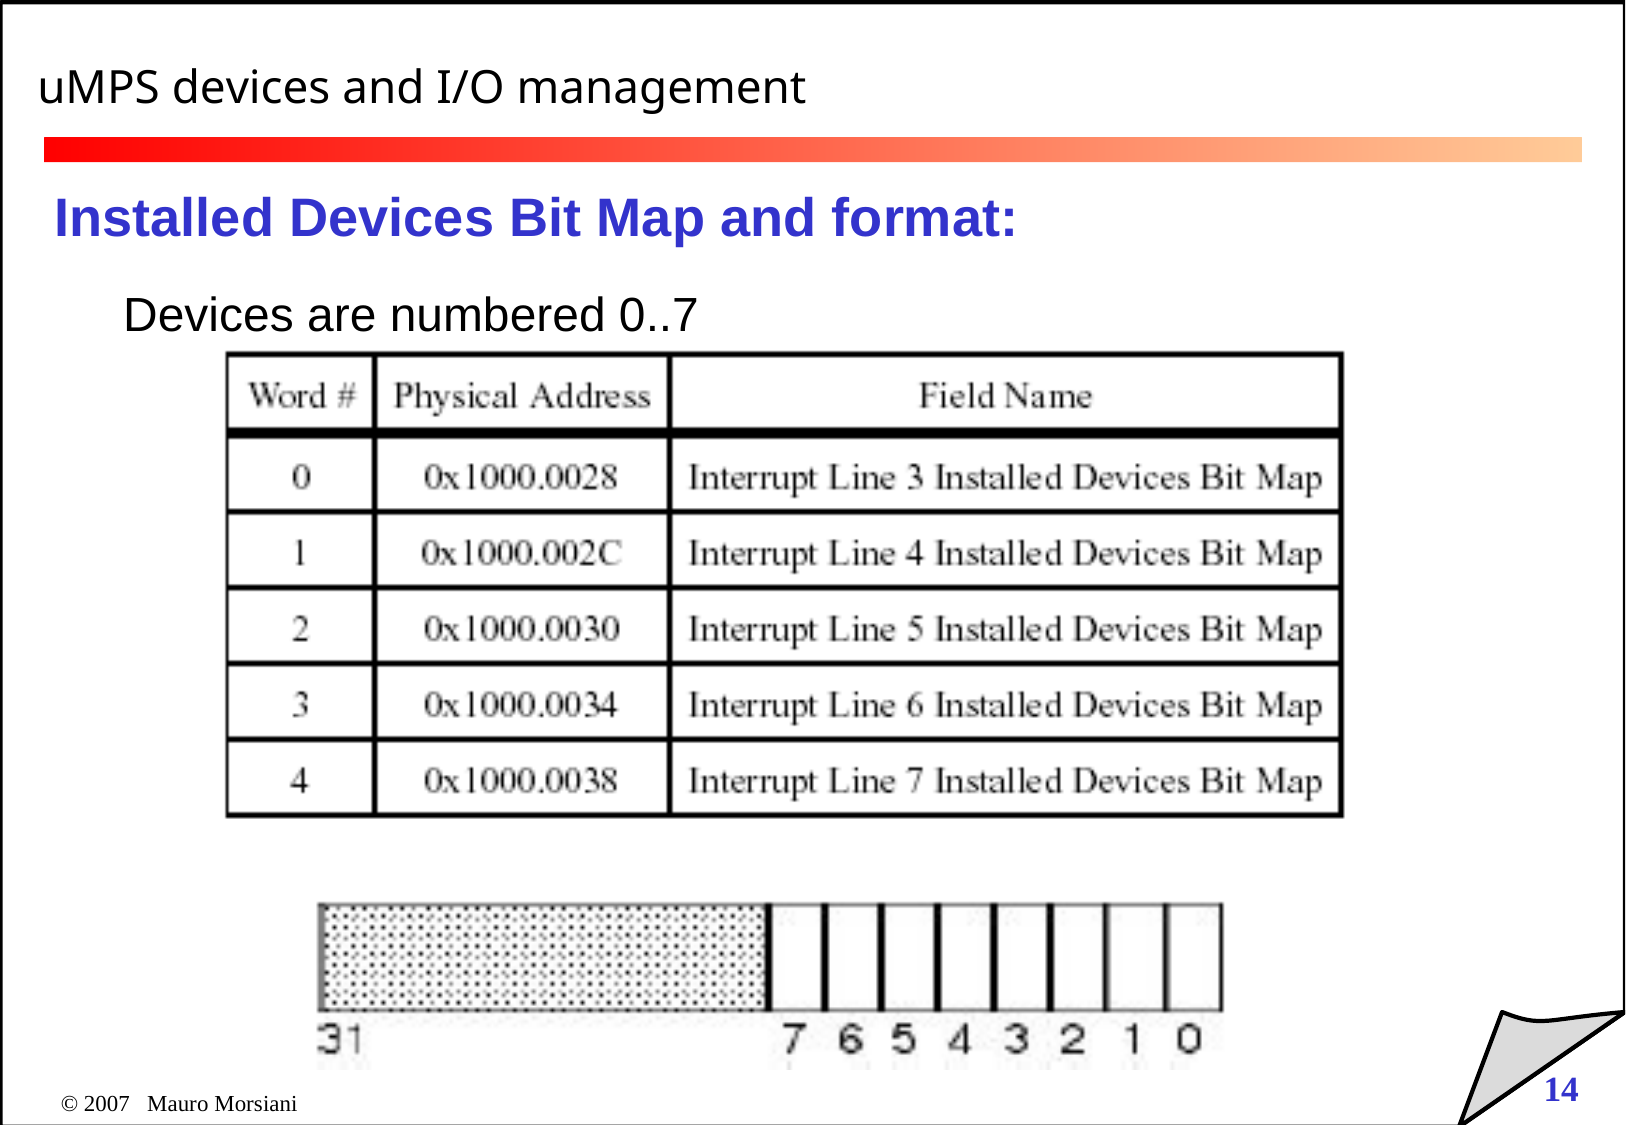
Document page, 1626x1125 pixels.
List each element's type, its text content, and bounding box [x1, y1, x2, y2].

title uMPS devices and I/O management [37, 44, 1587, 130]
picture [304, 893, 1262, 1070]
list Installed Devices Bit Map and format: Devices are numbered 0..7 [54, 187, 1498, 739]
picture [221, 344, 1356, 833]
